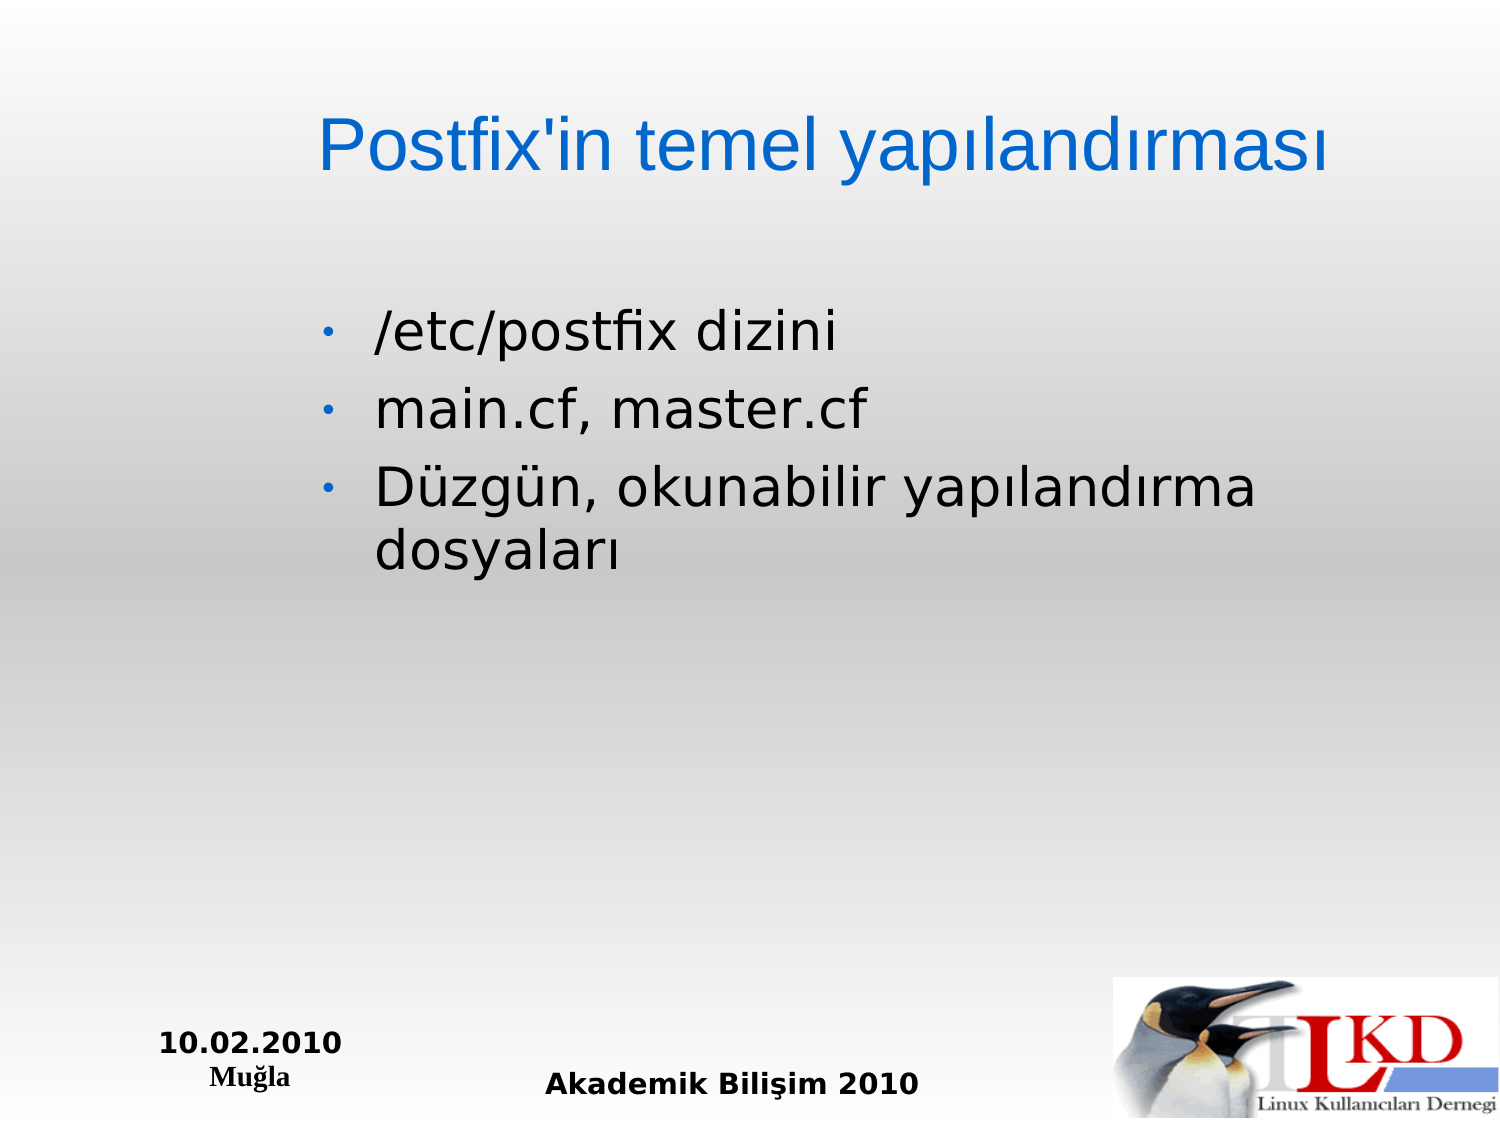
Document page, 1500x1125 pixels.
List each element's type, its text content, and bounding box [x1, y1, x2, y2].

list /etc/postfix dizini main.cf, master.cf Düzgün, okunabilir yapılandırma dosyaları [224, 299, 1425, 975]
title Postfix'in temel yapılandırması [224, 49, 1425, 238]
picture [1113, 977, 1499, 1118]
